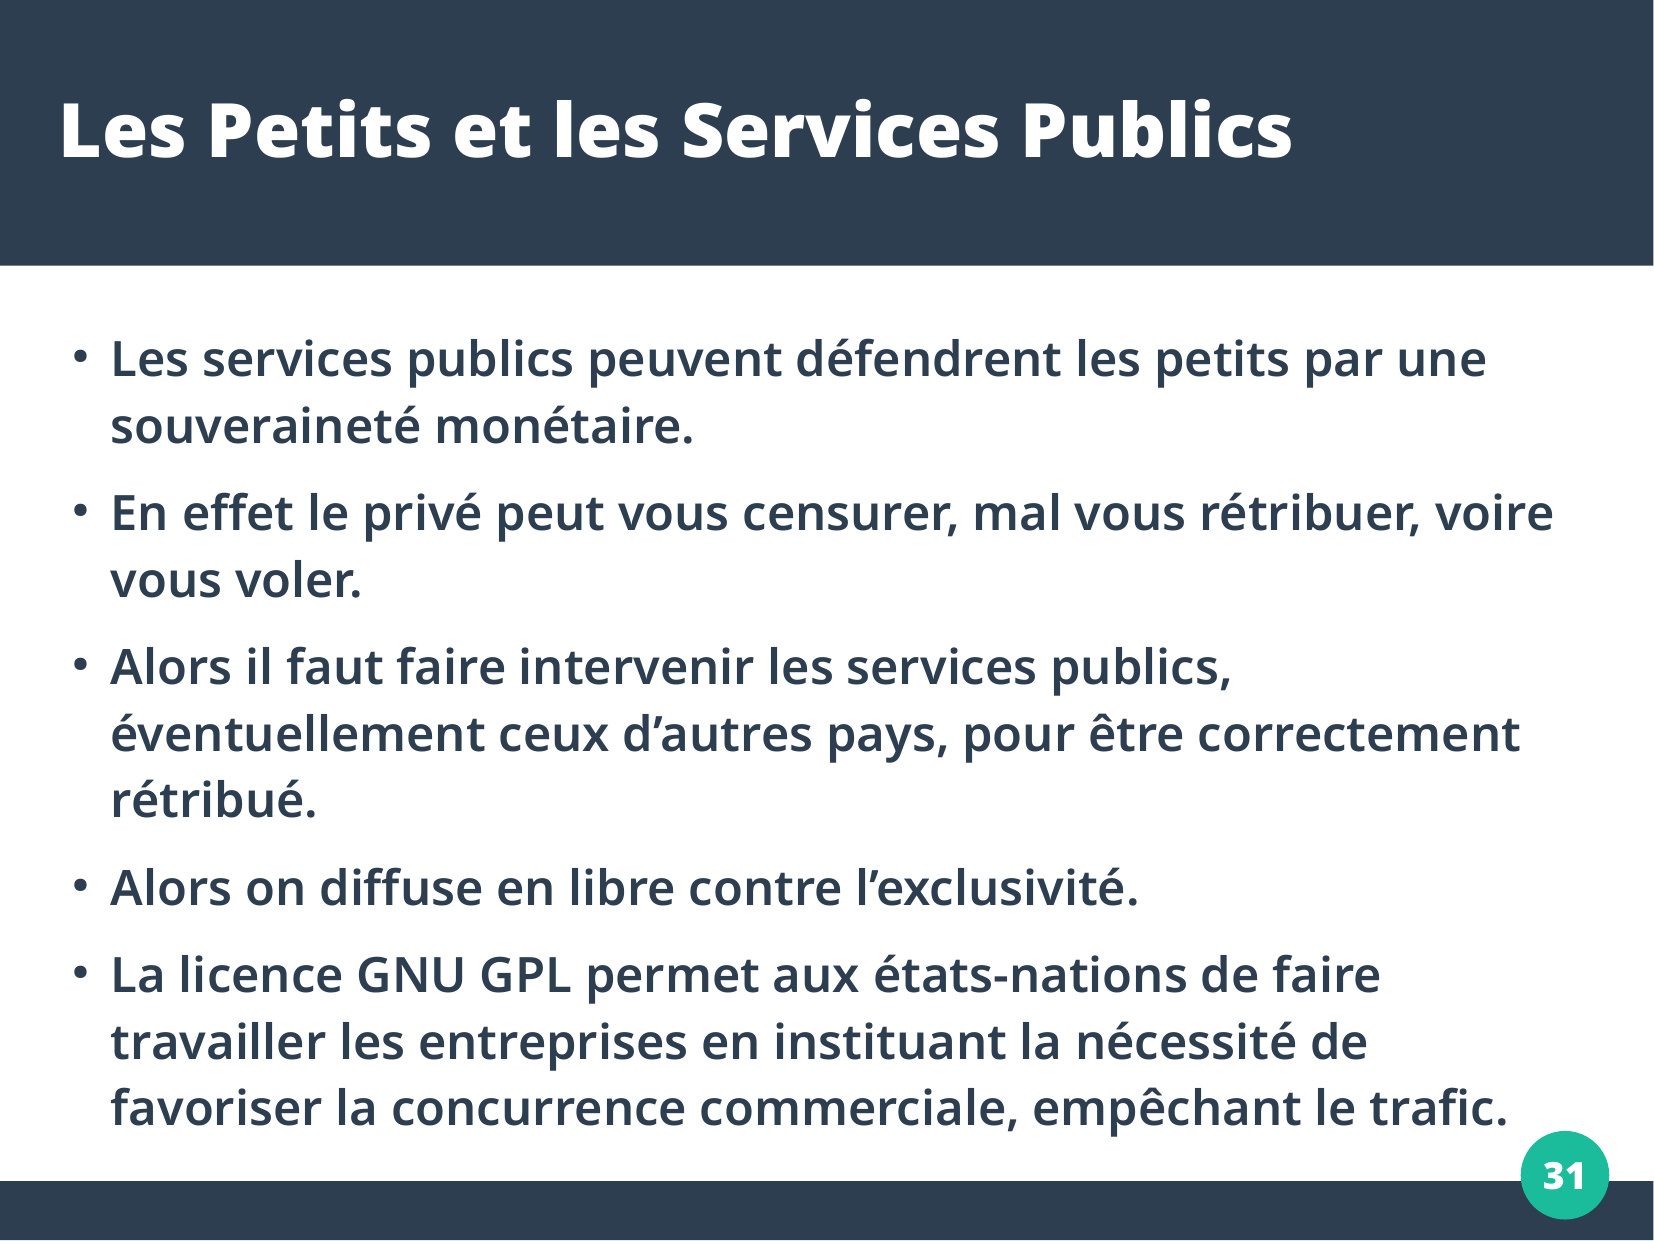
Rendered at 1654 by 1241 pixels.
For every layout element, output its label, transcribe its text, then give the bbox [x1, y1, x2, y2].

list Les services publics peuvent défendrent les petits par une souveraineté monétaire. En effet le privé peut vous censurer, mal vous rétribuer, voire vous voler. Alors il faut faire intervenir les services publics, éventuellement ceux d’autres pays, pour être correctement rétribué. Alors on diffuse en libre contre l’exclusivité. La licence GNU GPL permet aux états-nations de faire travailler les entreprises en instituant la nécessité de favoriser la concurrence commerciale, empêchant le trafic. [59, 324, 1595, 1152]
title Les Petits et les Services Publics [59, 49, 1595, 207]
